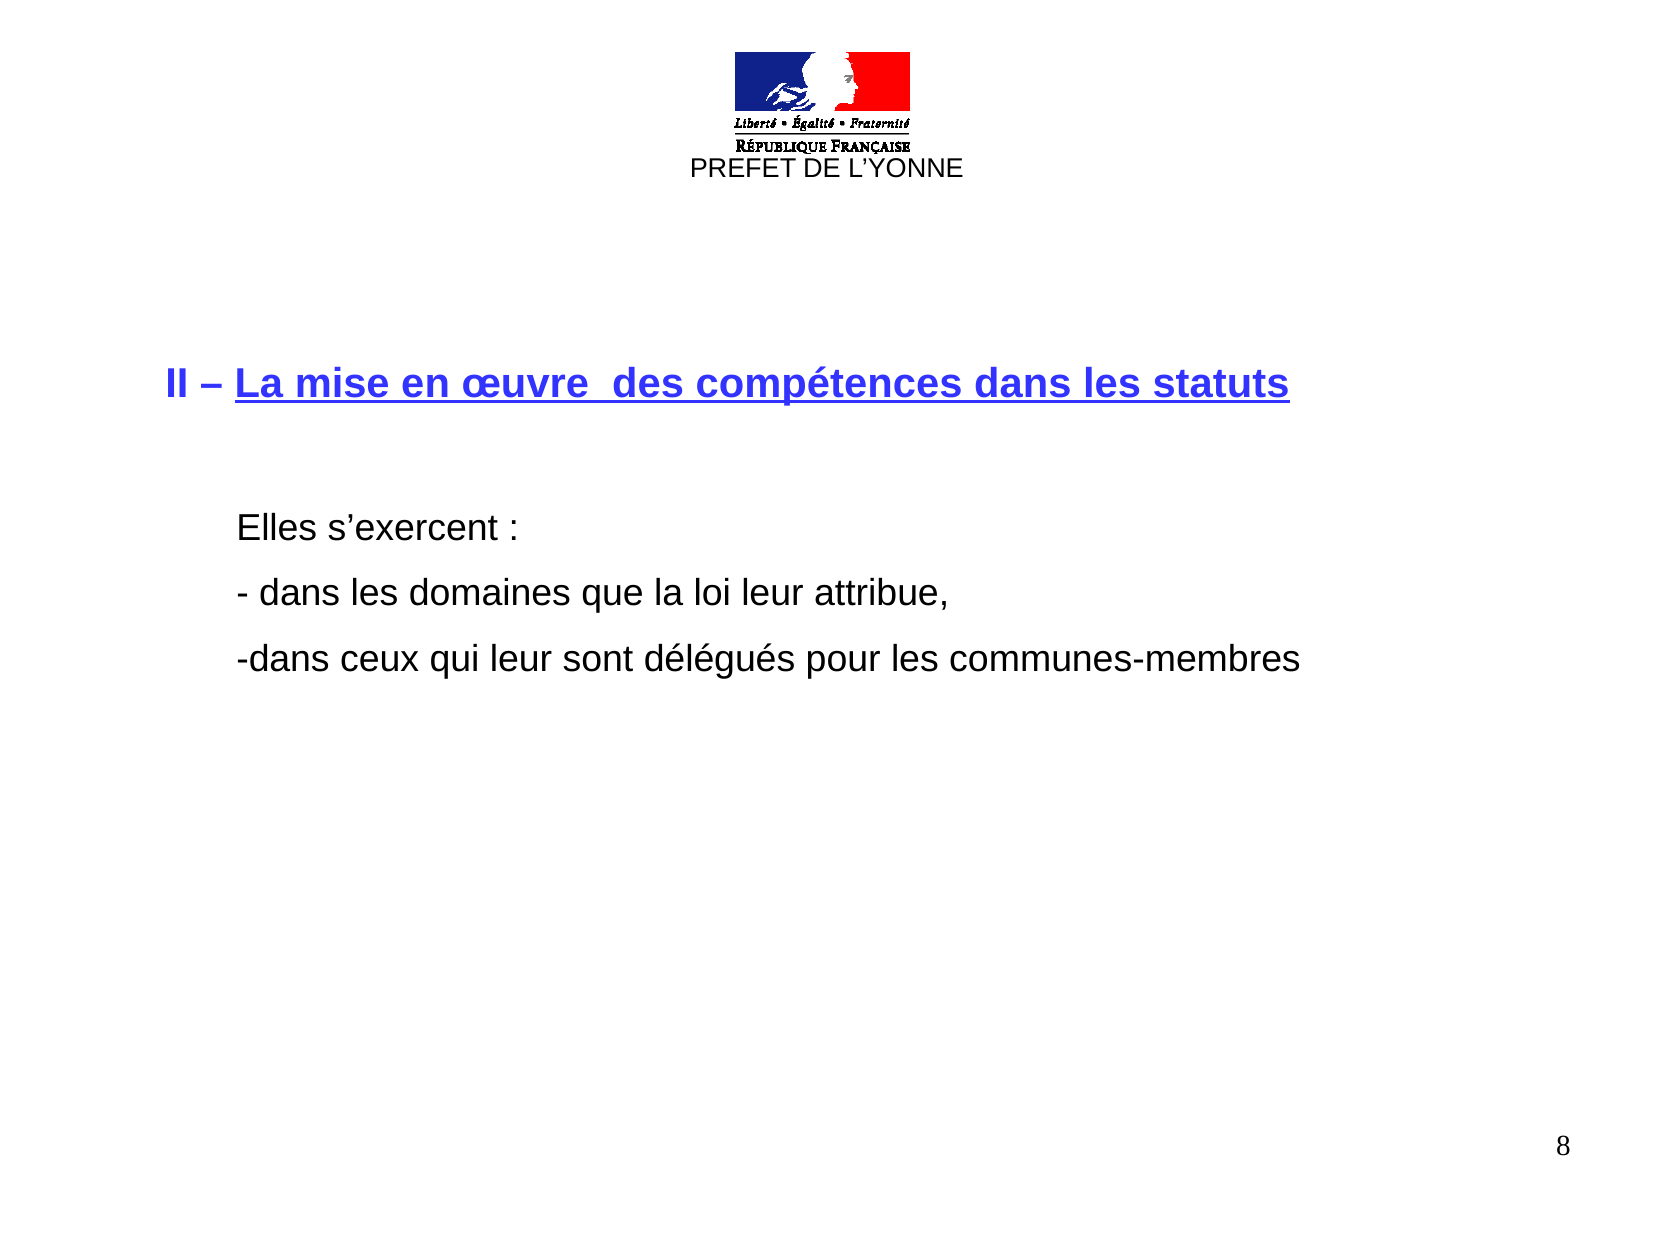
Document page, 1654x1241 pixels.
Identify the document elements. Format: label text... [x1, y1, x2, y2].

list II – La mise en œuvre des compétences dans les statuts Elles s’exercent : - dans les domaines que la loi leur attribue, -dans ceux qui leur sont délégués pour les communes-membres [94, 212, 1583, 1170]
title PREFET DE L’YONNE [82, 49, 1571, 257]
chart [733, 49, 910, 154]
